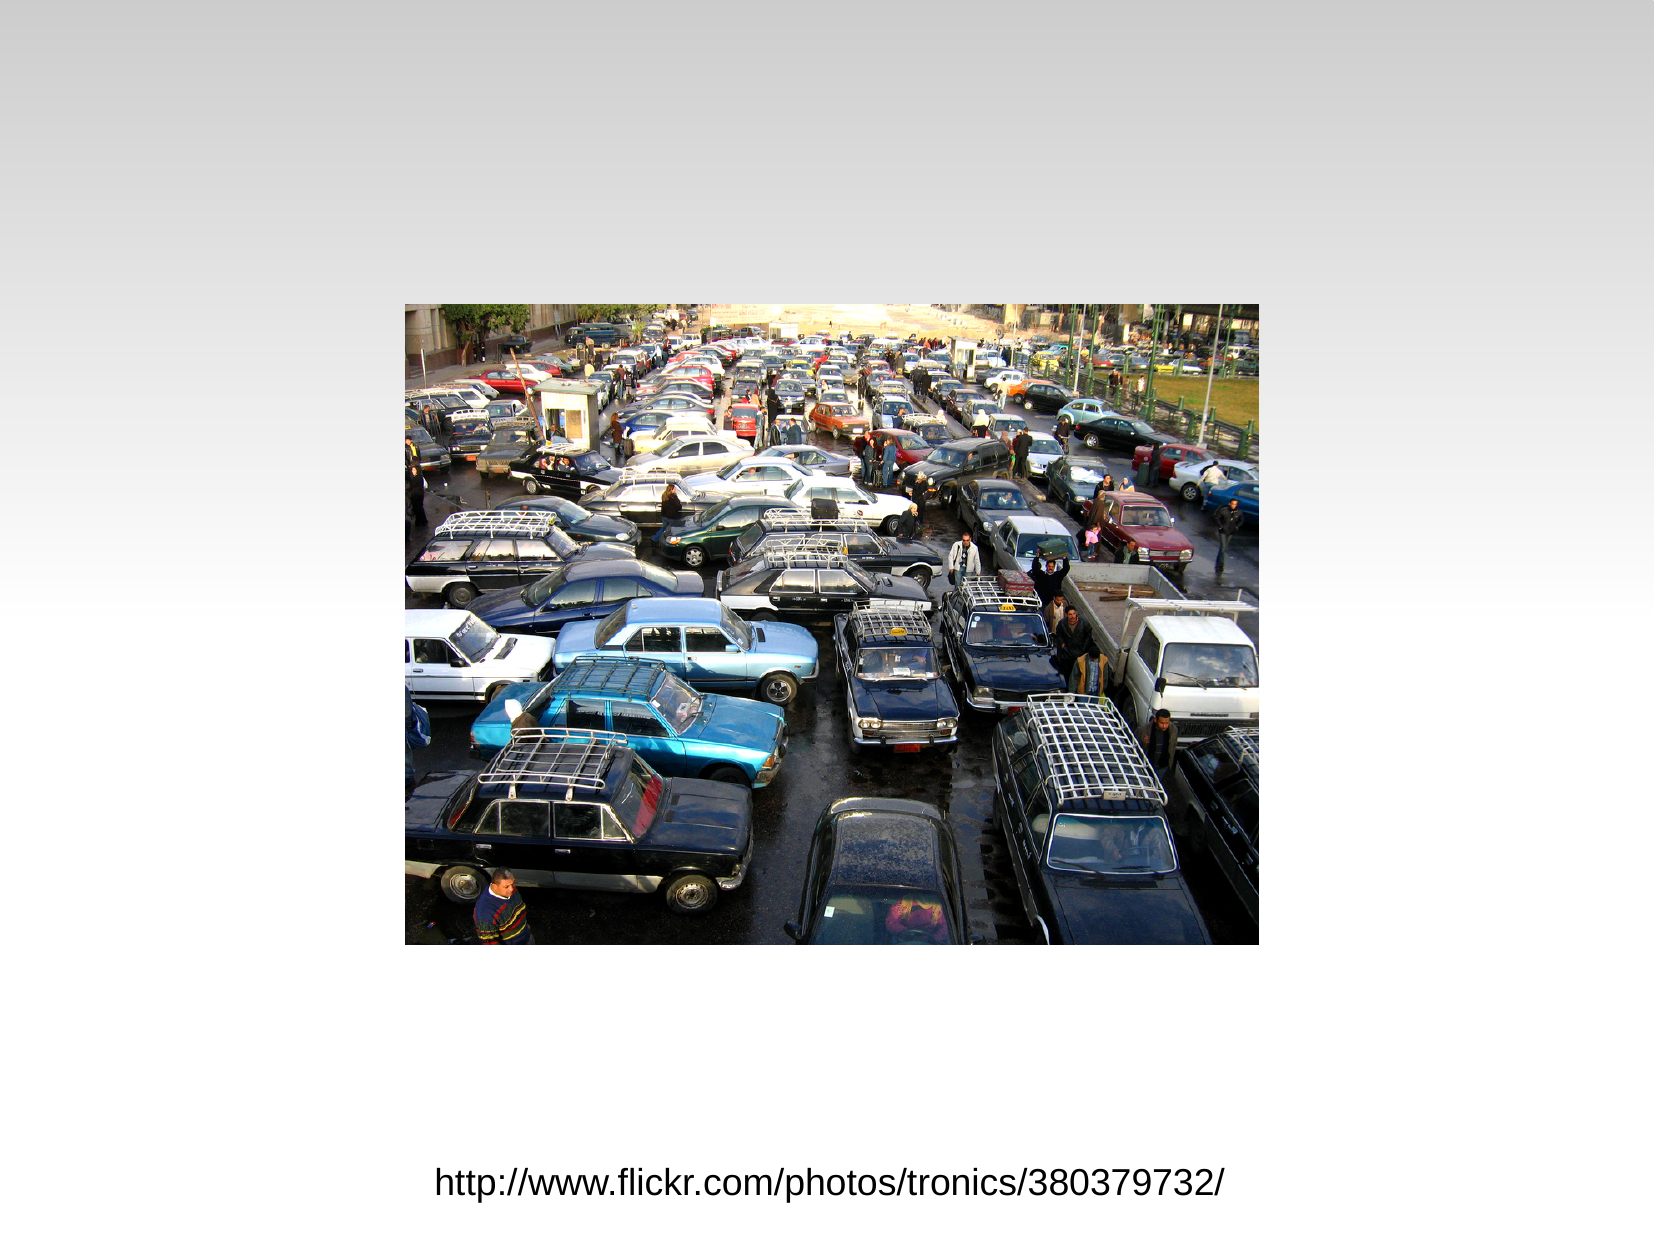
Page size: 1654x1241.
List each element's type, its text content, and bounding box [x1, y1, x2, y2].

picture [405, 304, 1259, 945]
text_box http://www.flickr.com/photos/tronics/380379732/ [419, 1153, 1241, 1211]
